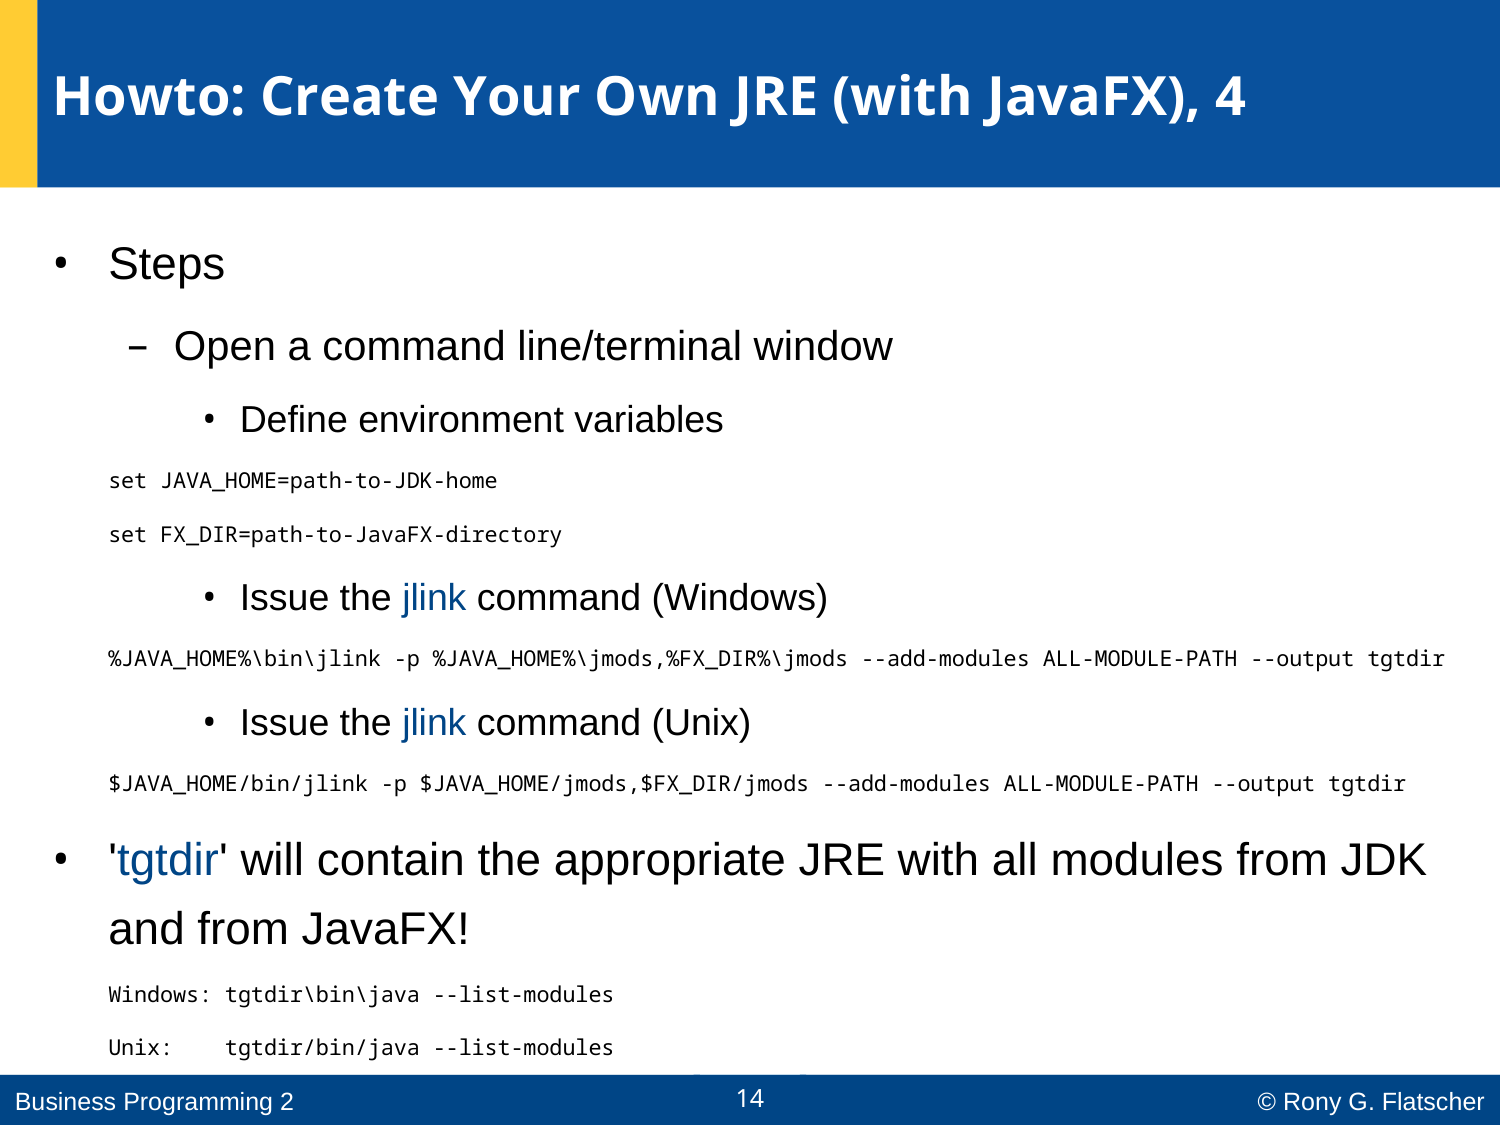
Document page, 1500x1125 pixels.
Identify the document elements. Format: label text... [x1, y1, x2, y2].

list Steps Open a command line/terminal window Define environment variables set JAVA_HOME=path-to-JDK-home set FX_DIR=path-to-JavaFX-directory Issue the jlink command (Windows) %JAVA_HOME%\bin\jlink -p %JAVA_HOME%\jmods,%FX_DIR%\jmods --add-modules ALL-MODULE-PATH --output tgtdir Issue the jlink command (Unix) $JAVA_HOME/bin/jlink -p $JAVA_HOME/jmods,$FX_DIR/jmods --add-modules ALL-MODULE-PATH --output tgtdir 'tgtdir' will contain the appropriate JRE with all modules from JDK and from JavaFX! Windows: tgtdir\bin\java --list-modules Unix: tgtdir/bin/java --list-modules [37, 212, 1500, 1051]
title Howto: Create Your Own JRE (with JavaFX), 4 [37, 0, 1500, 188]
